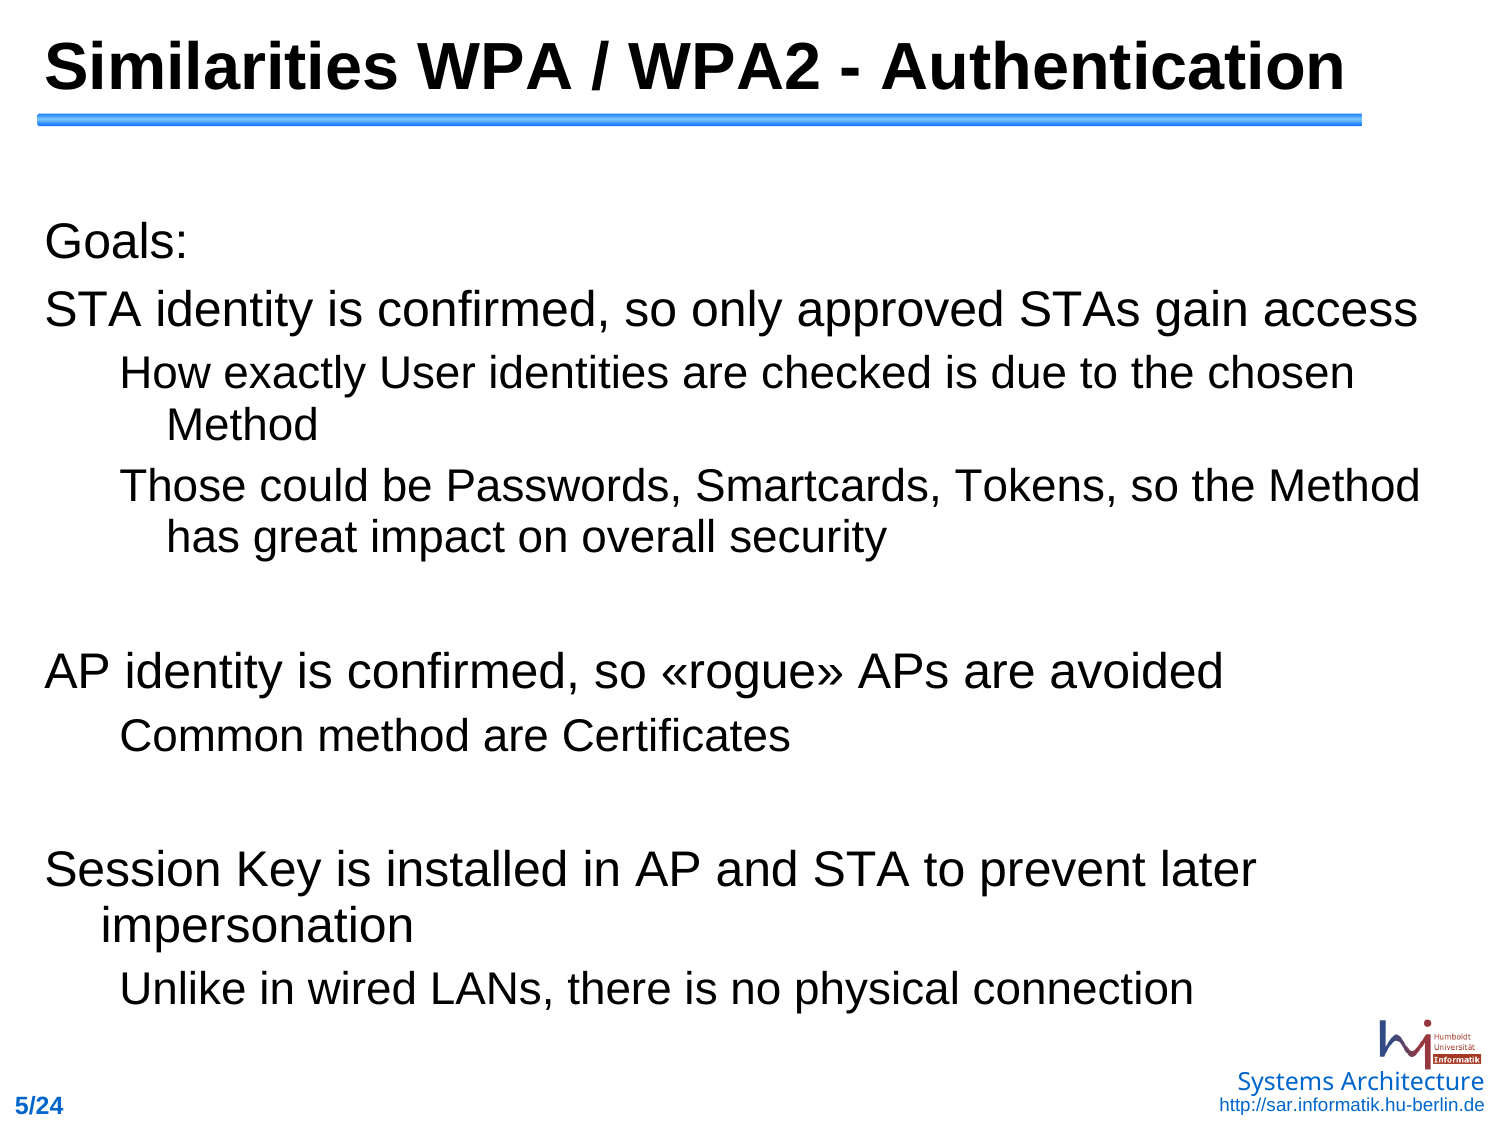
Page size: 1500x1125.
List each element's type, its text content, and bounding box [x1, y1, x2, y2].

picture [1376, 1059, 1483, 1071]
title Similarities WPA / WPA2 - Authentication [29, 20, 1500, 114]
list Goals: STA identity is confirmed, so only approved STAs gain access How exactly User identities are checked is due to the chosen Method Those could be Passwords, Smartcards, Tokens, so the Method has great impact on overall security AP identity is confirmed, so «rogue» APs are avoided Common method are Certificates Session Key is installed in AP and STA to prevent later impersonation Unlike in wired LANs, there is no physical connection [29, 137, 1500, 1059]
